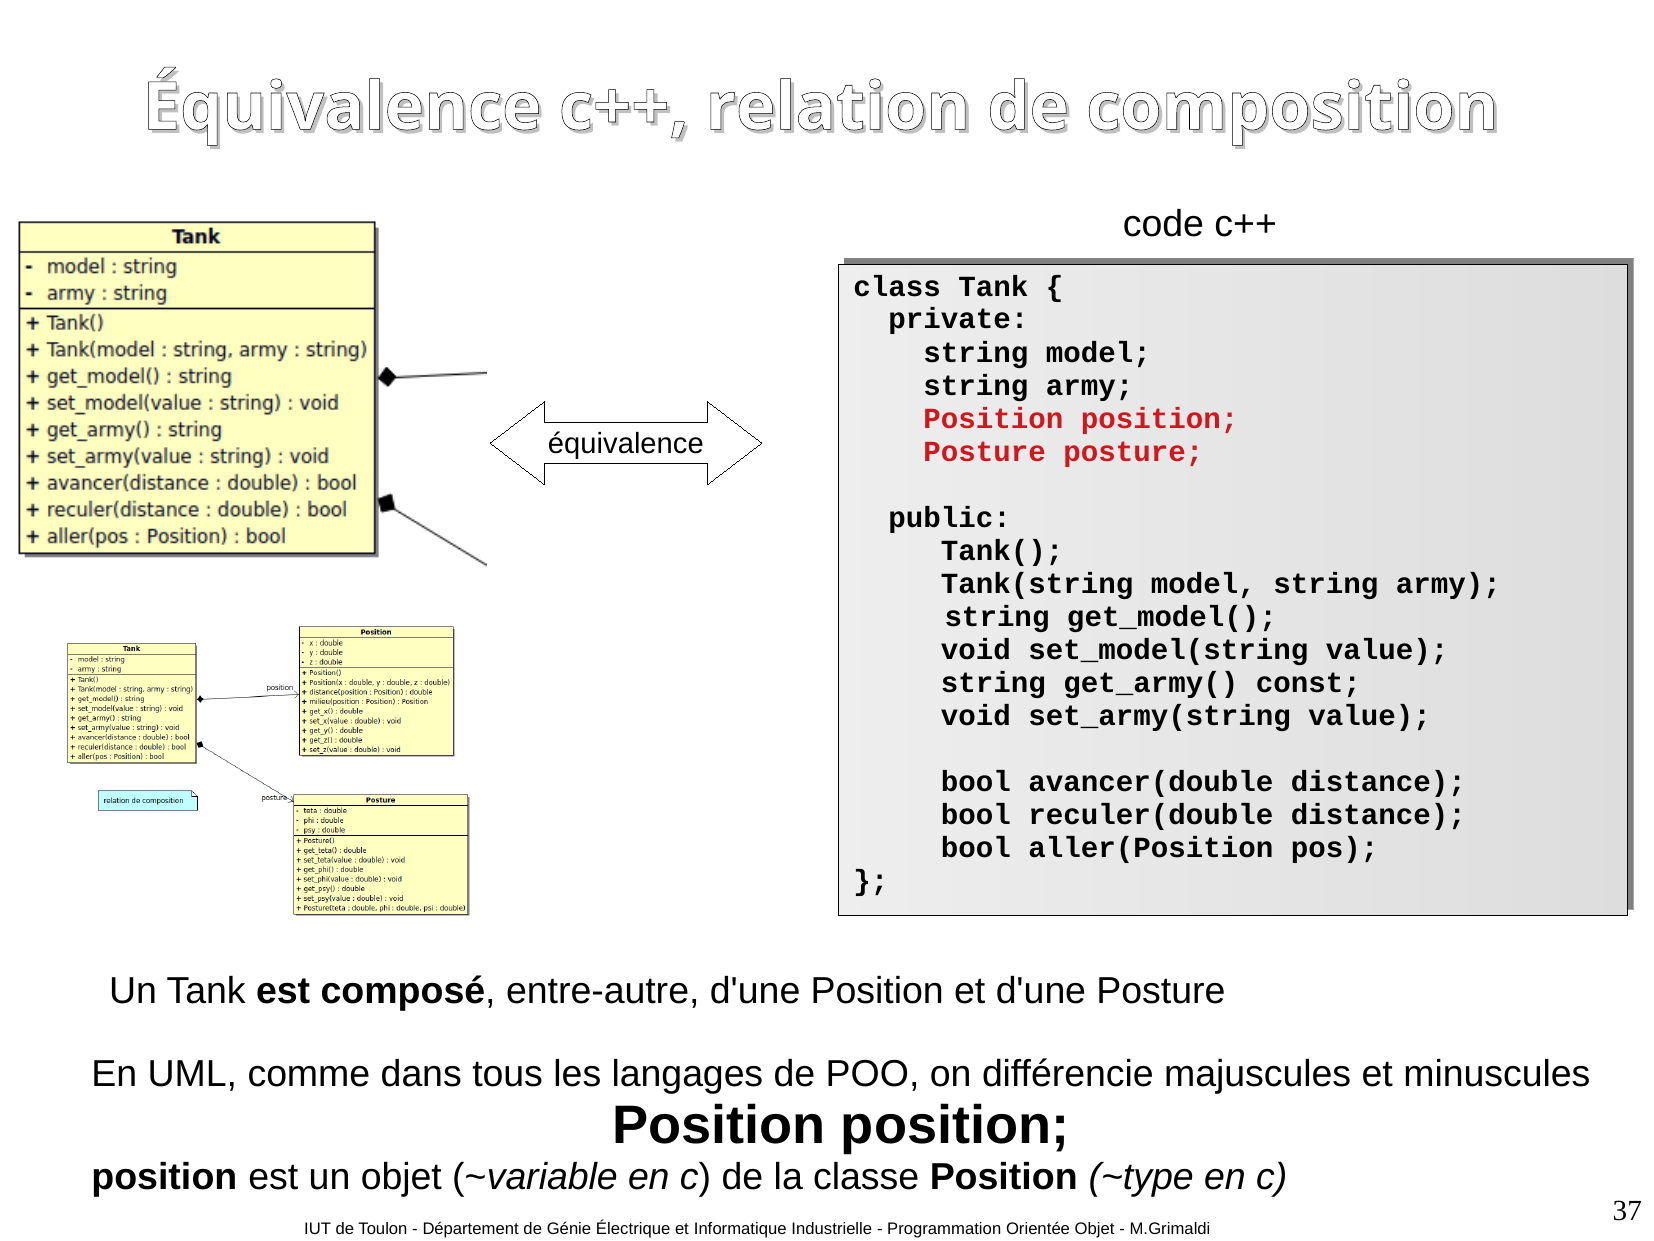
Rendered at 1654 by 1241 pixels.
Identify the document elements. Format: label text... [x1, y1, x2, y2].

title Équivalence c++, relation de composition [76, 0, 1565, 208]
picture [60, 619, 473, 922]
text_box class Tank { private: string model; string army; Position position; Posture posture; public: Tank(); Tank(string model, string army); string get_model(); void set_model(string value); string get_army() const; void set_army(string value); bool avancer(double distance); bool reculer(double distance); bool aller(Position pos); }; [838, 264, 1628, 916]
text_box code c++ [1108, 194, 1293, 257]
picture [11, 206, 487, 592]
text_box En UML, comme dans tous les langages de POO, on différencie majuscules et minuscules Position position; position est un objet (~variable en c) de la classe Position (~type en c) [76, 1045, 1606, 1205]
text_box équivalence [490, 401, 762, 485]
text_box Un Tank est composé, entre-autre, d'une Position et d'une Posture [94, 962, 1241, 1020]
